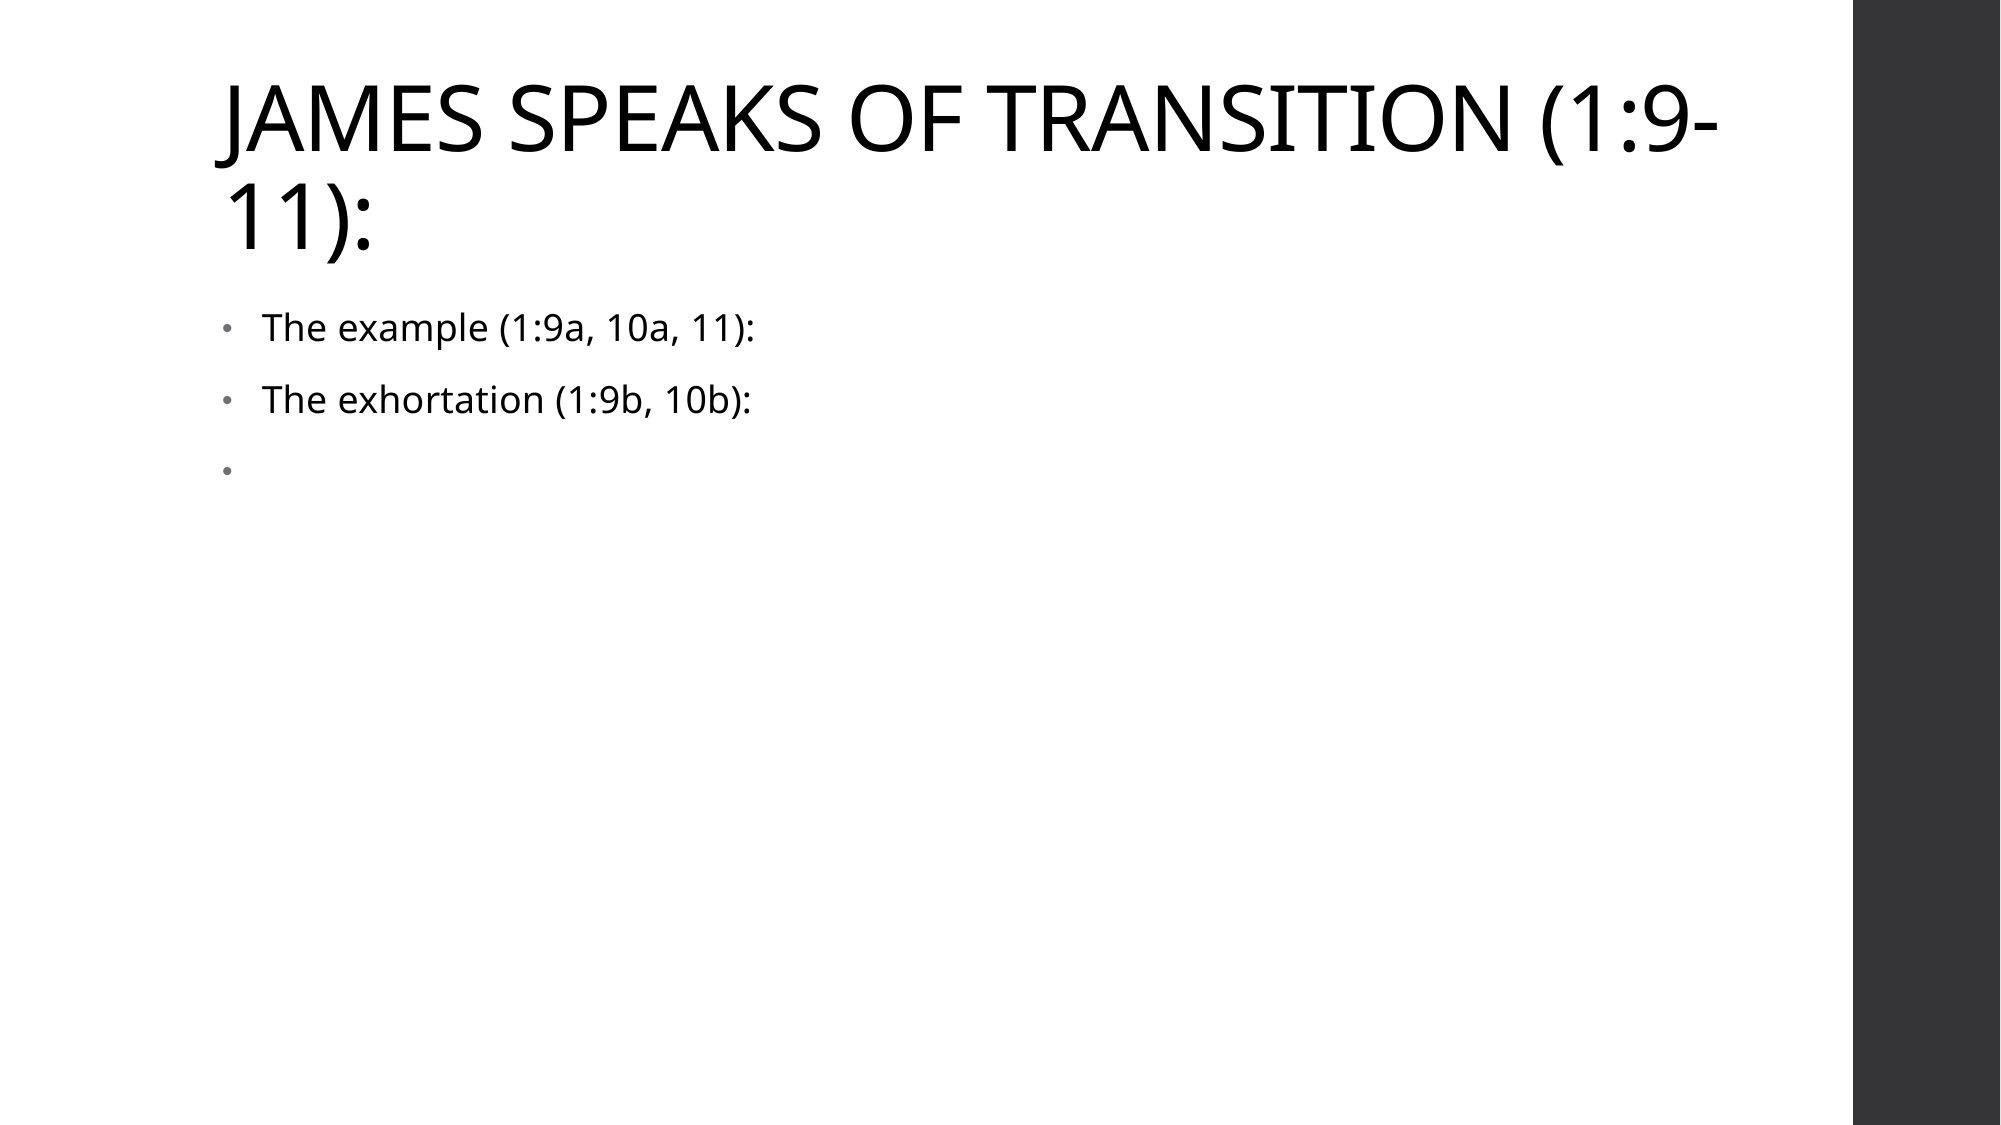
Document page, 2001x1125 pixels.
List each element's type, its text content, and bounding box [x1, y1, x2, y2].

title JAMES SPEAKS OF TRANSITION (1:9-11): [206, 60, 1797, 278]
list The example (1:9a, 10a, 11): The exhortation (1:9b, 10b): [206, 299, 1617, 1014]
